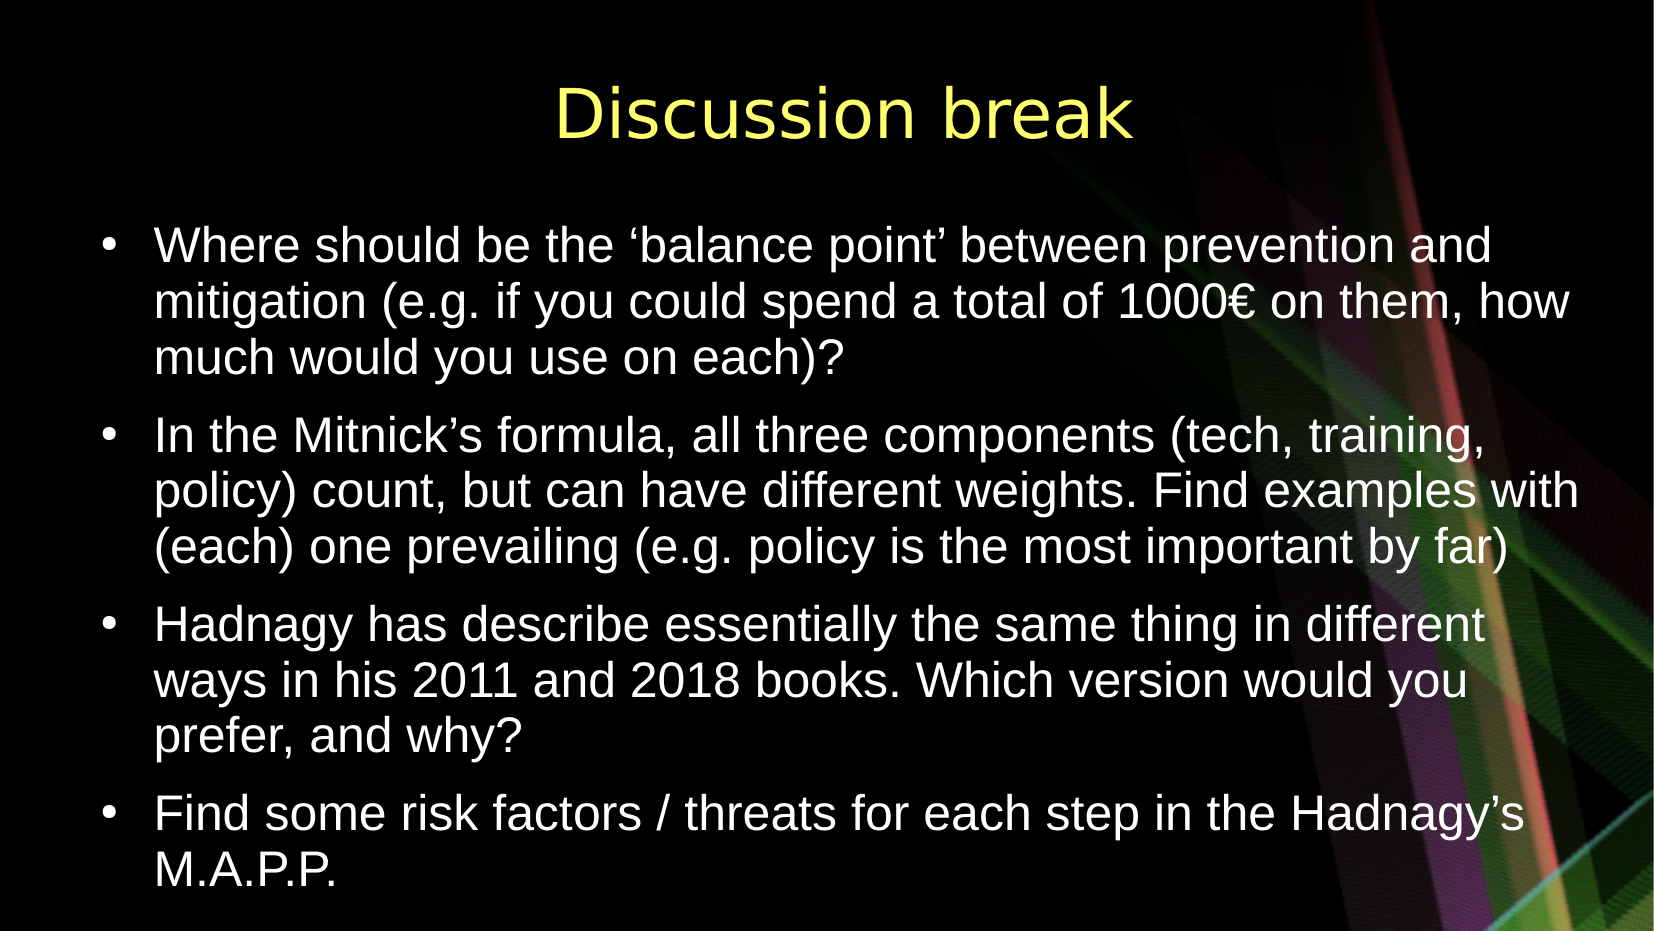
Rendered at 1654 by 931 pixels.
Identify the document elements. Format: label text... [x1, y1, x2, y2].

picture [0, 0, 1654, 931]
list Where should be the ‘balance point’ between prevention and mitigation (e.g. if you could spend a total of 1000€ on them, how much would you use on each)? In the Mitnick’s formula, all three components (tech, training, policy) count, but can have different weights. Find examples with (each) one prevailing (e.g. policy is the most important by far) Hadnagy has describe essentially the same thing in different ways in his 2011 and 2018 books. Which version would you prefer, and why? Find some risk factors / threats for each step in the Hadnagy’s M.A.P.P. [82, 217, 1607, 898]
title Discussion break [82, 37, 1607, 193]
